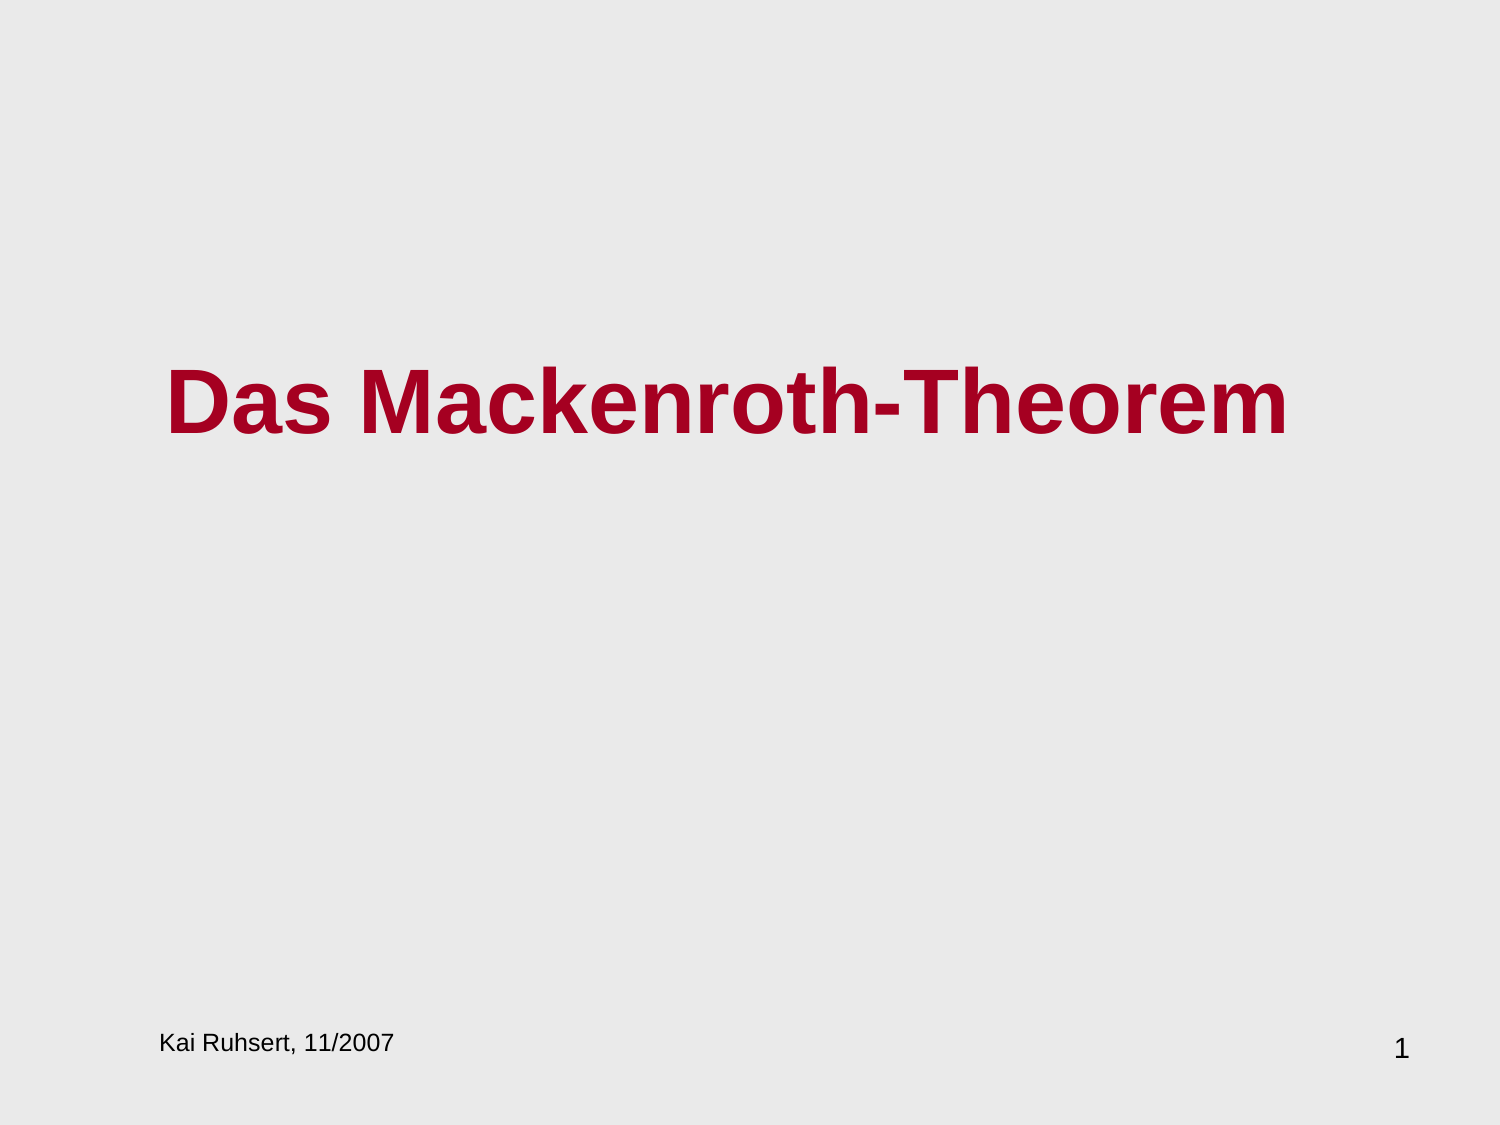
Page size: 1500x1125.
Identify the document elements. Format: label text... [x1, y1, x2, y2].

text_box Das Mackenroth-Theorem [150, 343, 1320, 462]
text_box Kai Ruhsert, 11/2007 [144, 1021, 560, 1065]
